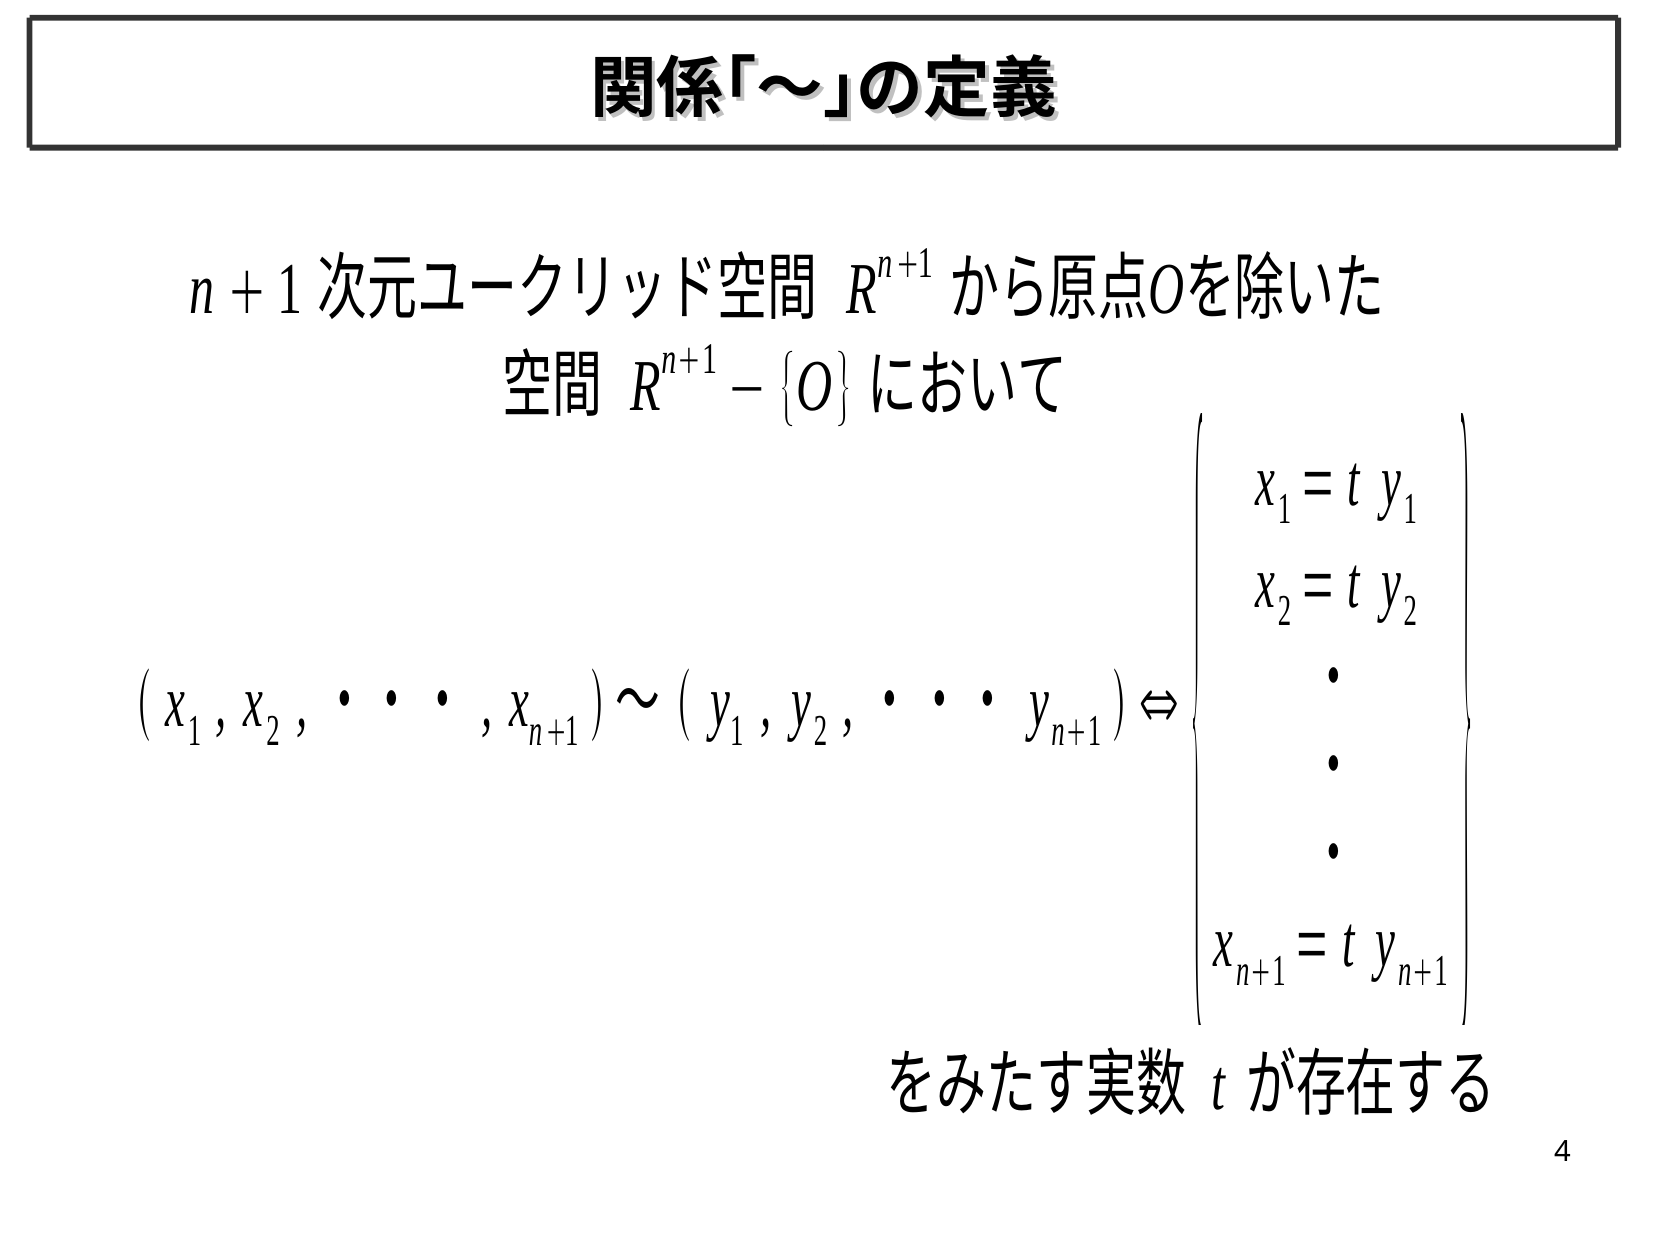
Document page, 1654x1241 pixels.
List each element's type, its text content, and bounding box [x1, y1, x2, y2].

chart [874, 1045, 1507, 1129]
chart [118, 236, 1494, 1025]
text_box 関係｢～｣の定義 [29, 17, 1619, 148]
